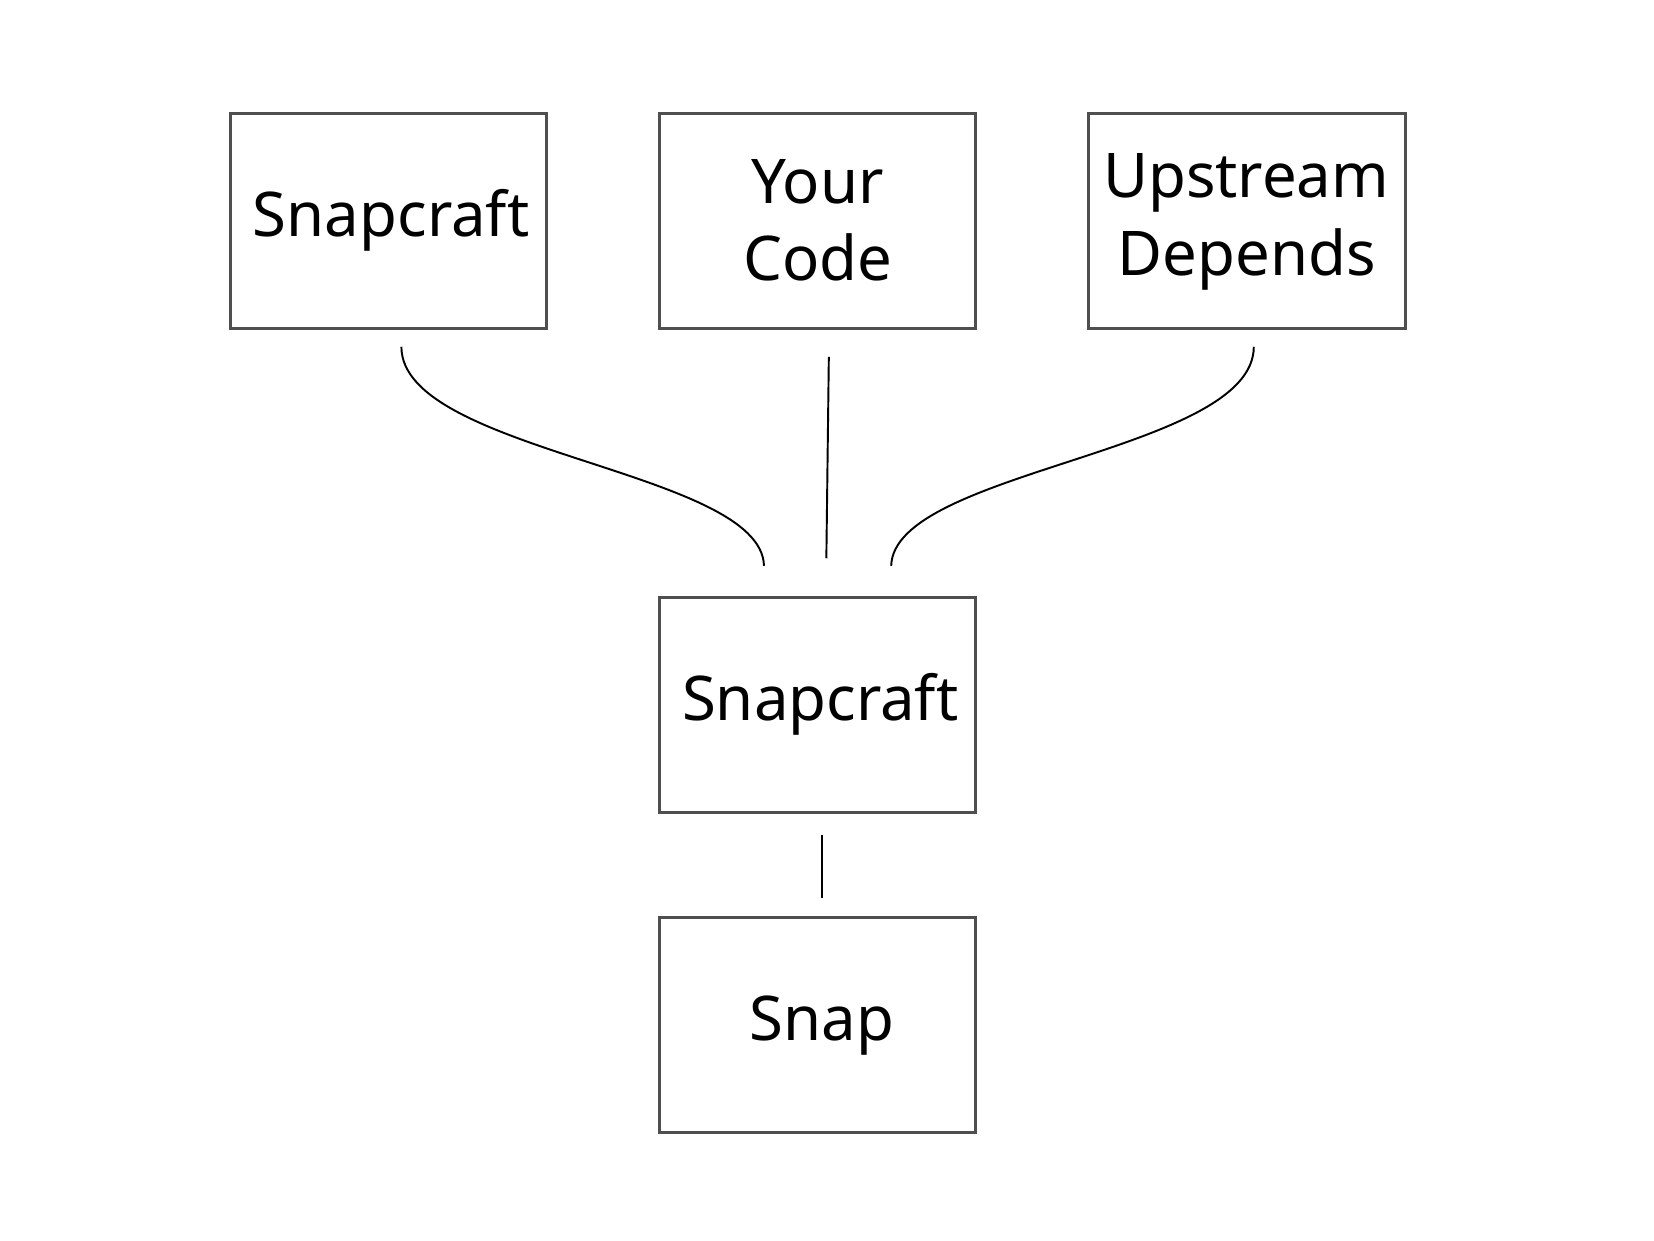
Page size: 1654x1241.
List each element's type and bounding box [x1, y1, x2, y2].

picture [45, 60, 1591, 1219]
